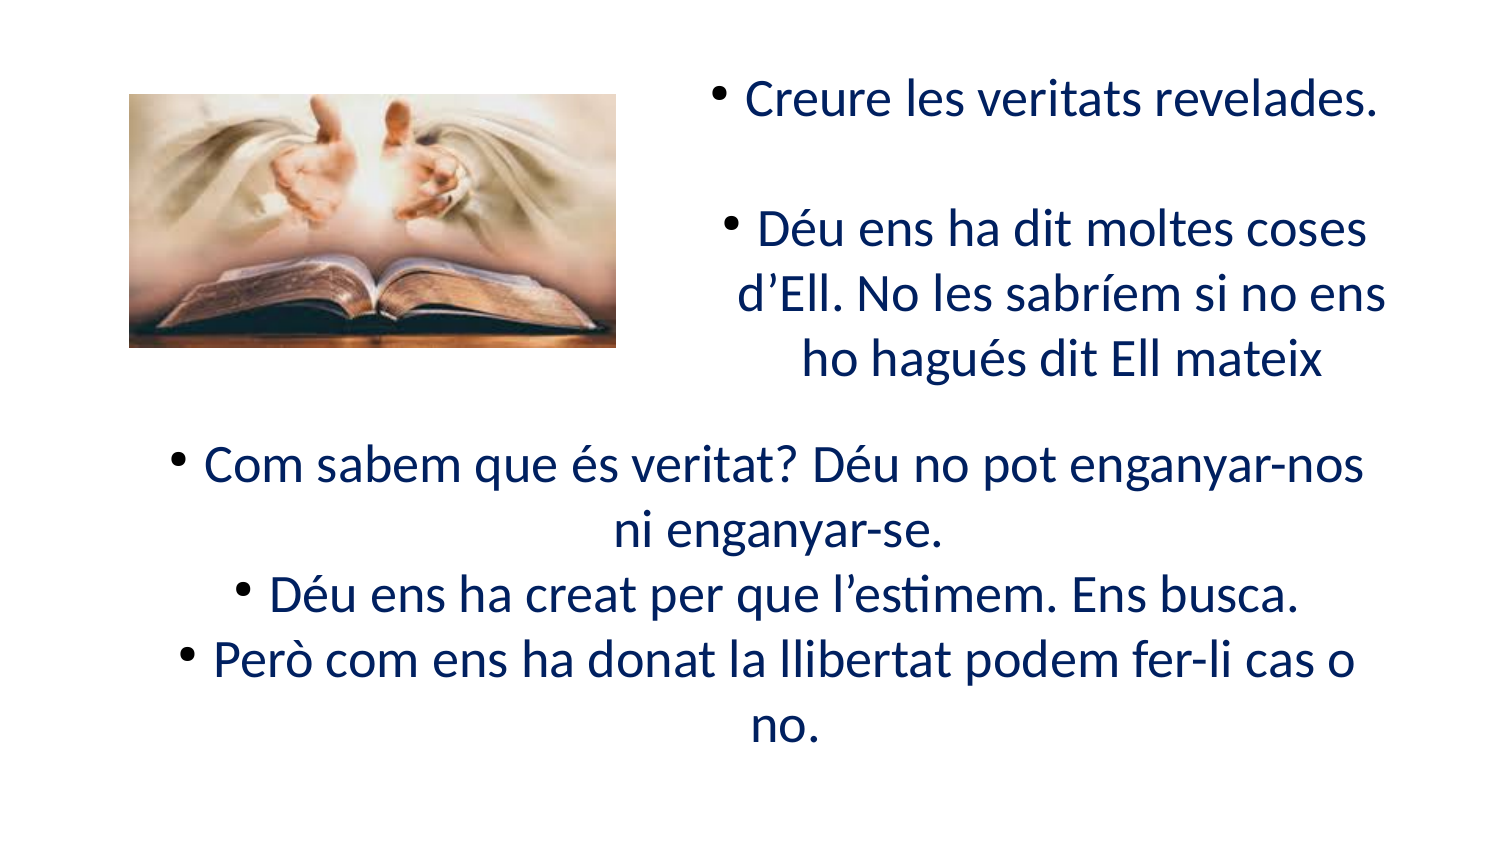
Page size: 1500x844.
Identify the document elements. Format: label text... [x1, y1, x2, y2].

text_box Creure les veritats revelades. Déu ens ha dit moltes coses d’Ell. No les sabríem si no ens ho hagués dit Ell mateix [685, 54, 1406, 395]
text_box Com sabem que és veritat? Déu no pot enganyar-nos ni enganyar-se. Déu ens ha creat per que l’estimem. Ens busca. Però com ens ha donat la llibertat podem fer-li cas o no. [129, 420, 1406, 761]
picture [129, 94, 616, 348]
